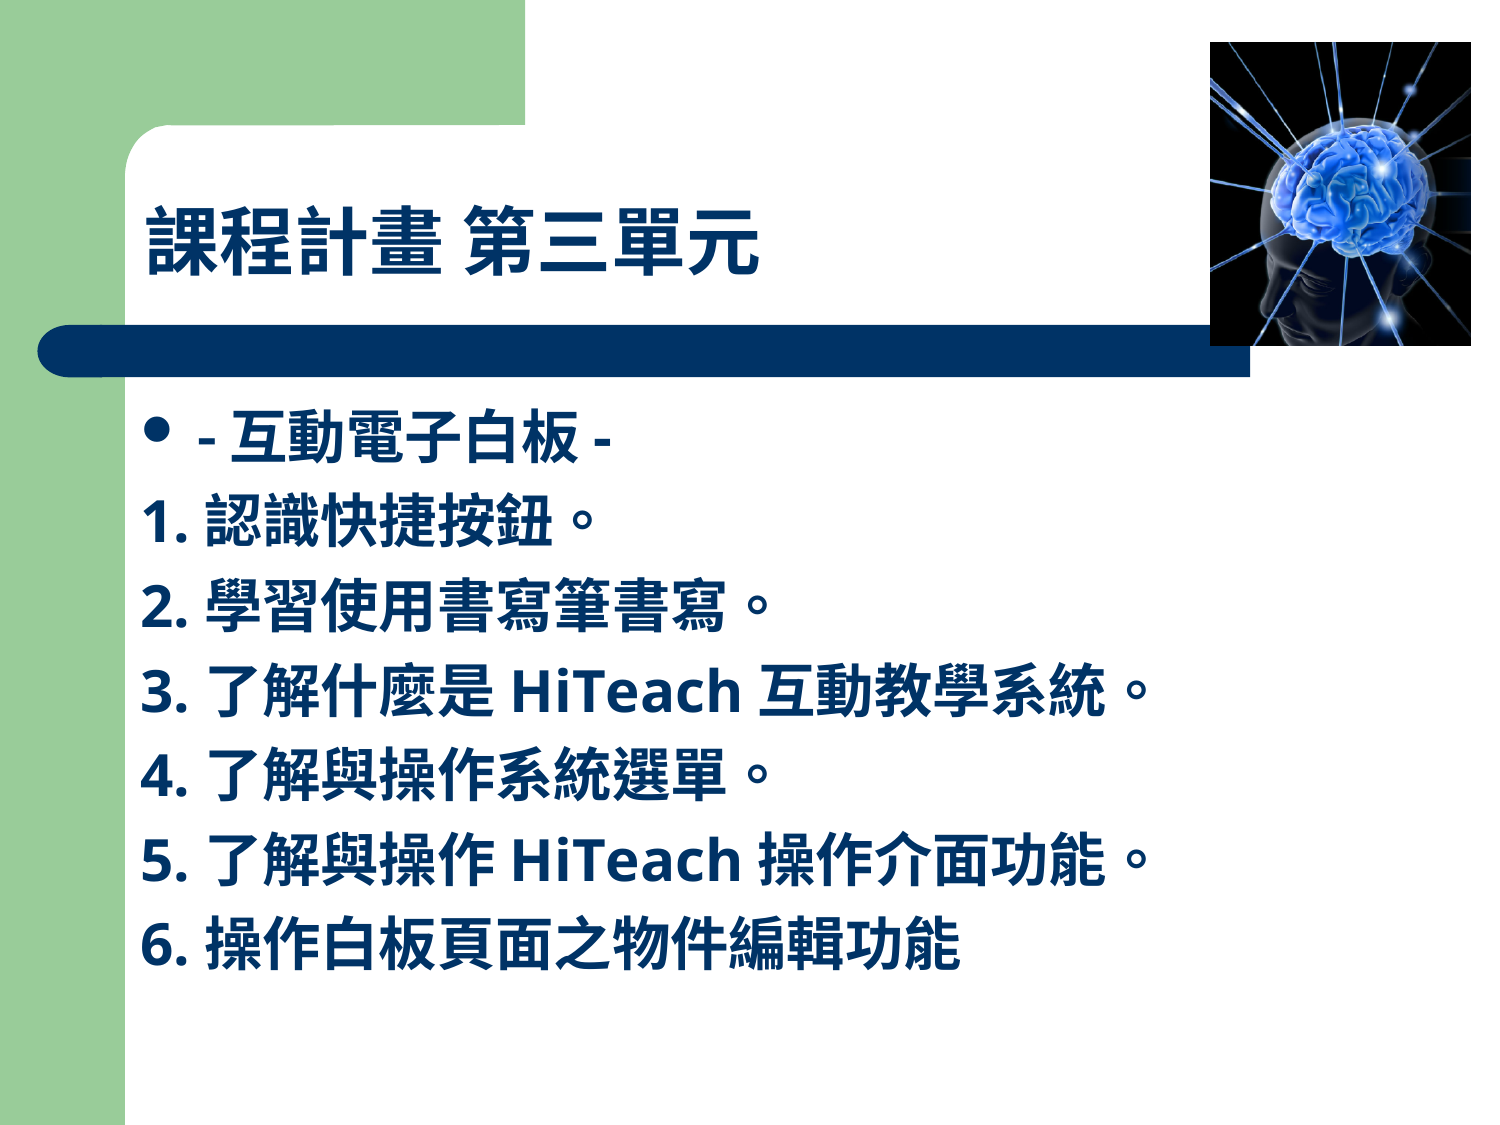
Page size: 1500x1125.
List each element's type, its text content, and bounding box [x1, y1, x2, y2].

title 課程計畫 第三單元 [136, 136, 1210, 301]
text_box -互動電子白板- 1.認識快捷按鈕。 2.學習使用書寫筆書寫。 3.了解什麼是HiTeach互動教學系統。 4.了解與操作系統選單。 5.了解與操作HiTeach操作介面功能。 6.操作白板頁面之物件編輯功能 [133, 385, 1396, 997]
picture [1210, 42, 1471, 346]
